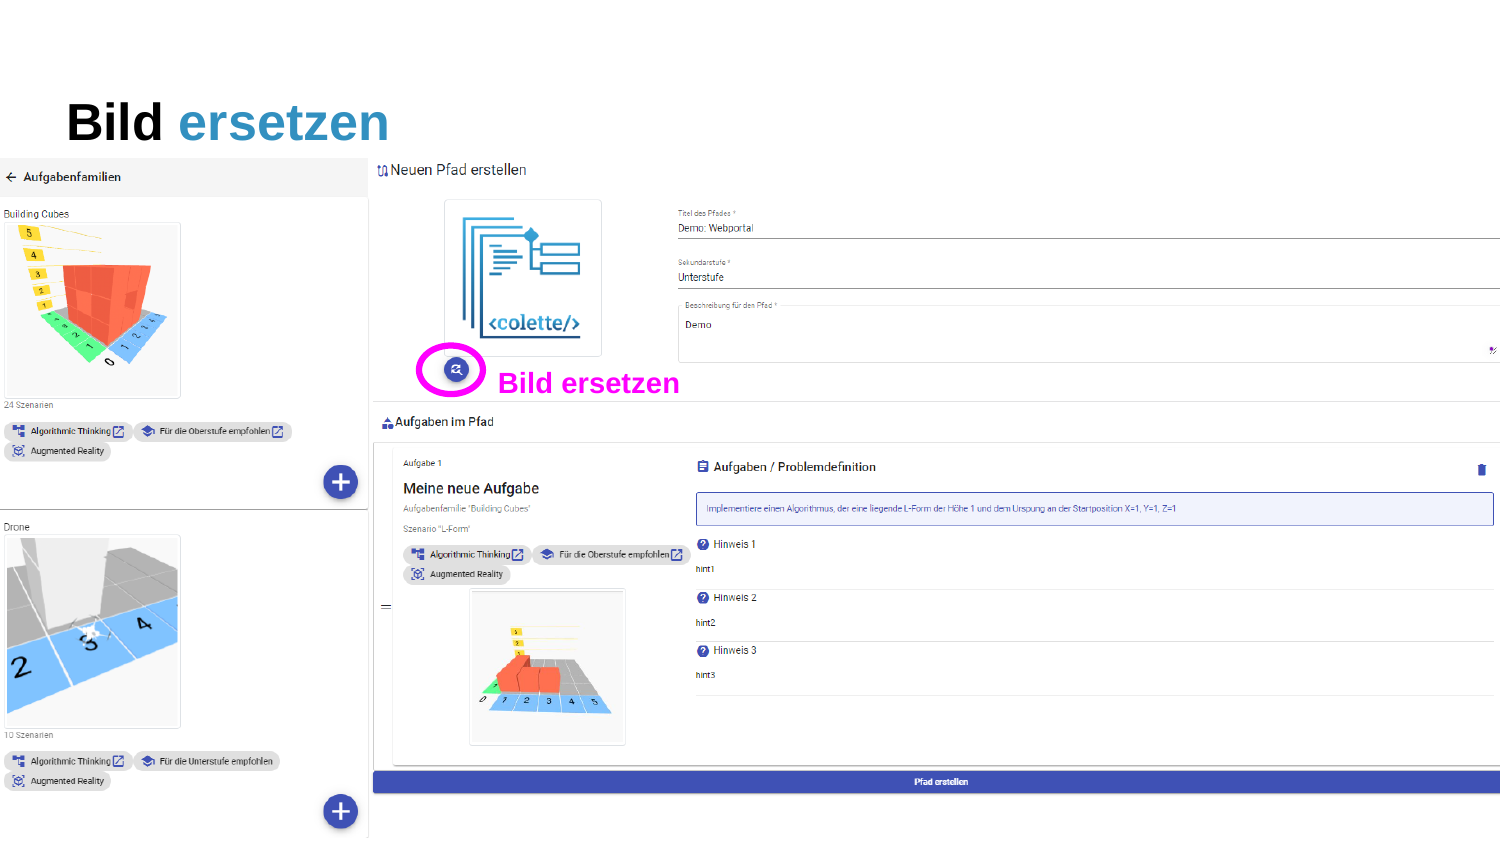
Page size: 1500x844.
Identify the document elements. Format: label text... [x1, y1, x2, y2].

picture [0, 158, 1500, 838]
text_box Bild ersetzen [482, 349, 1144, 415]
title Bild ersetzen [51, 72, 1449, 167]
